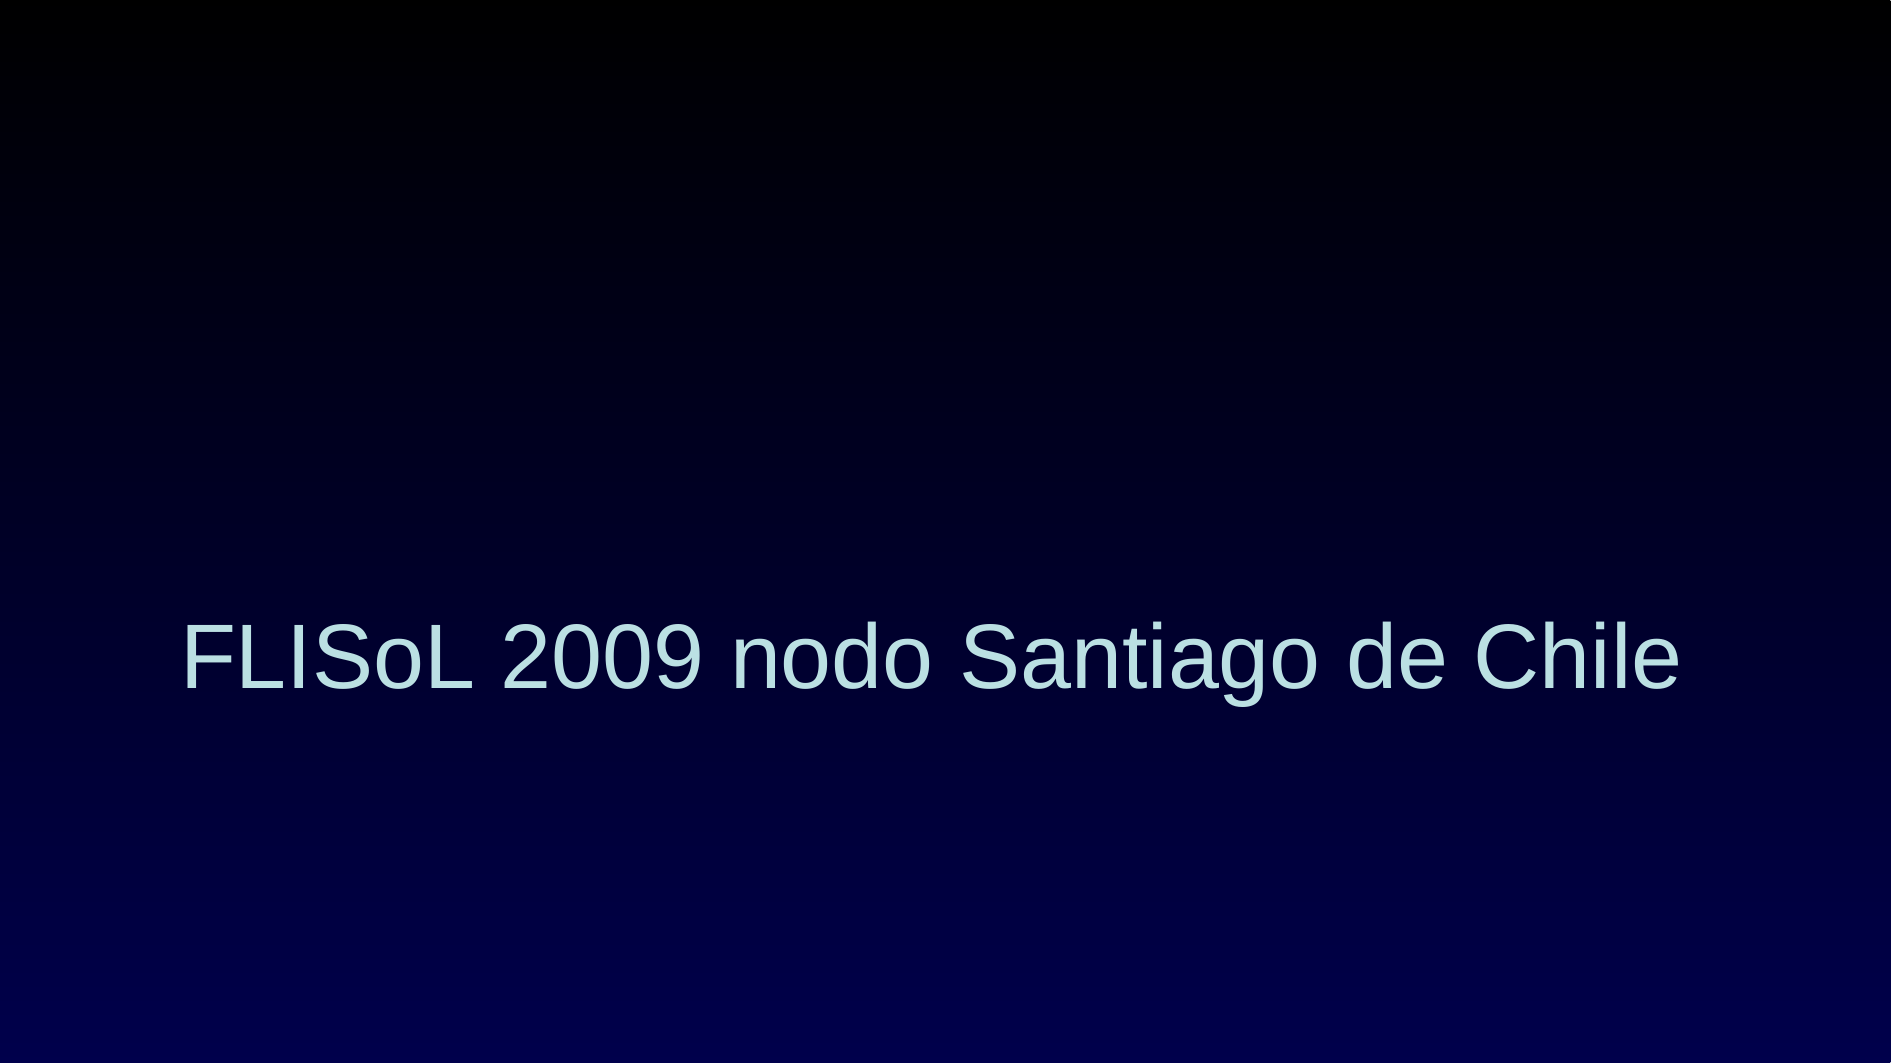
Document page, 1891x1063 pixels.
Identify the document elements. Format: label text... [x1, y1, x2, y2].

title FLISoL 2009 nodo Santiago de Chile [141, 543, 1749, 772]
